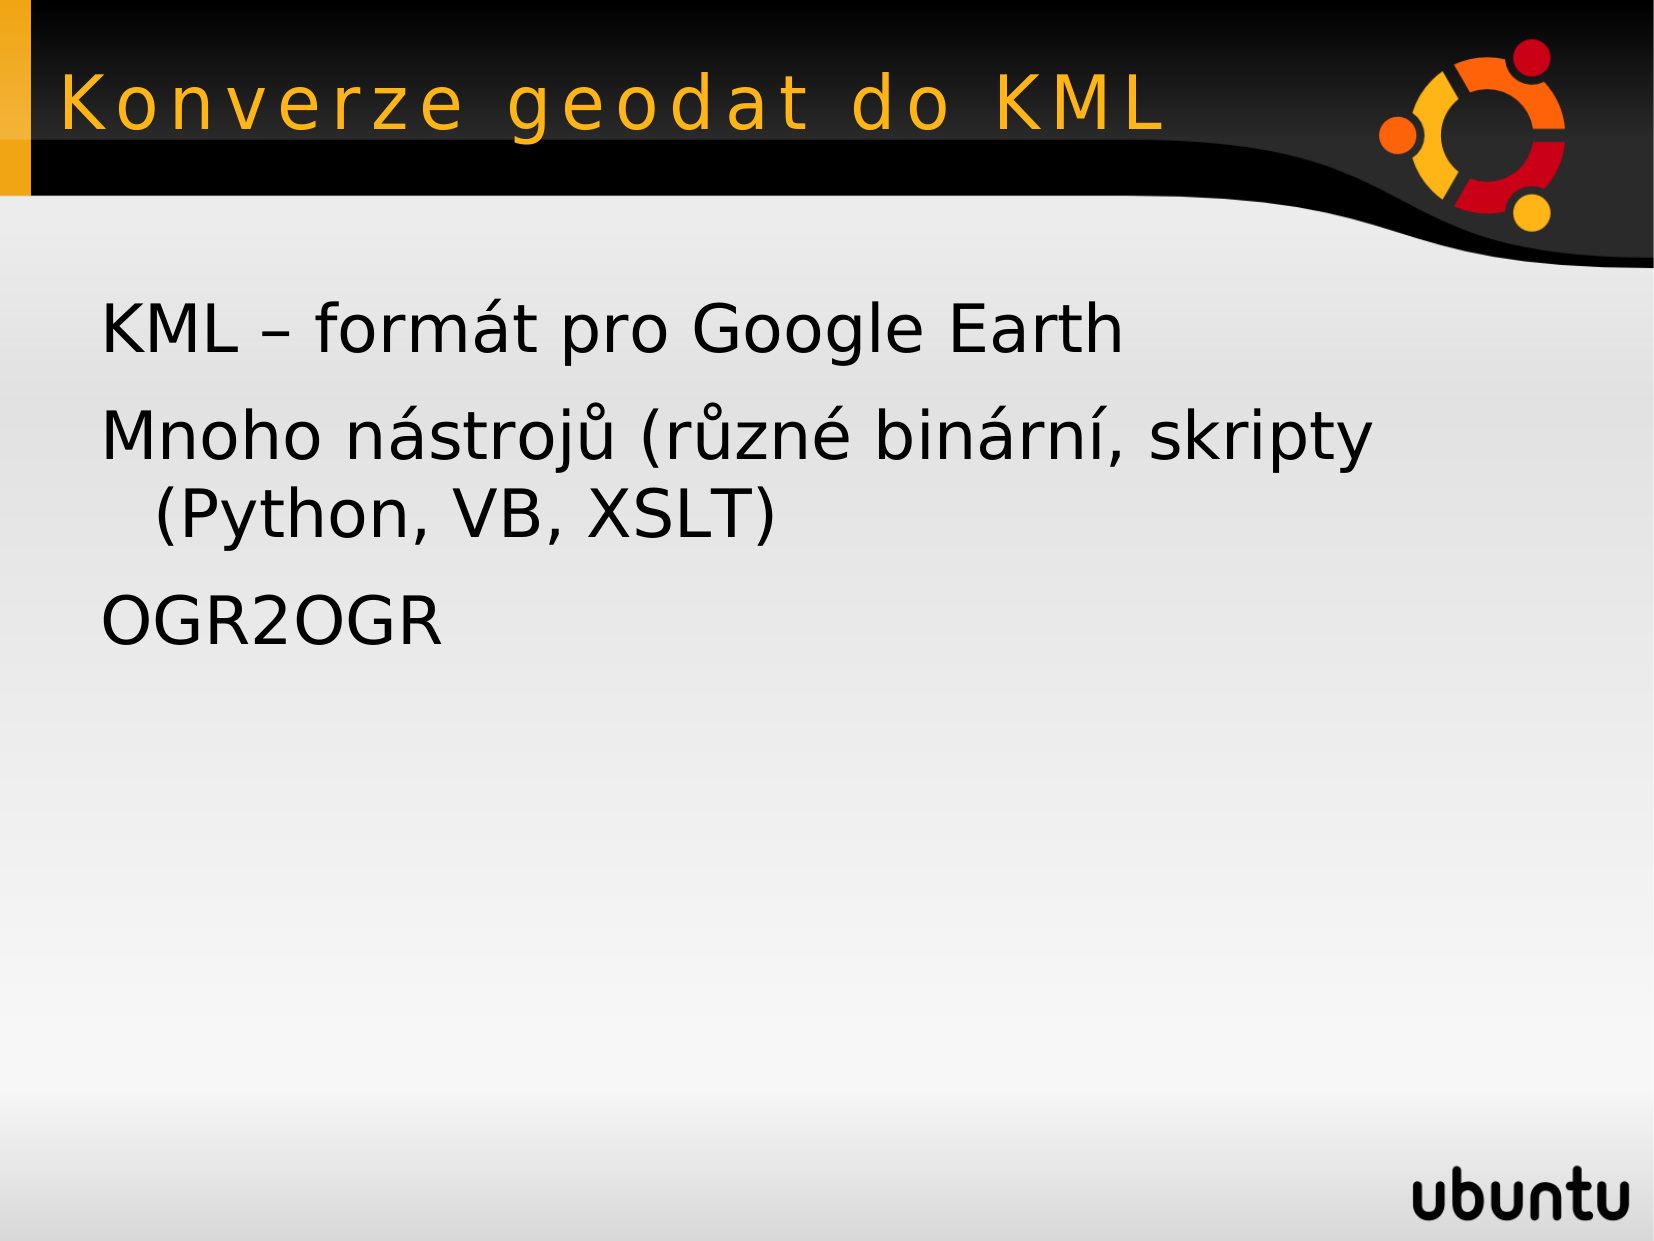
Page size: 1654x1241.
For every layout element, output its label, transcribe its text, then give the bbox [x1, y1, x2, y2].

picture [0, 0, 1654, 1241]
title Konverze geodat do KML [59, 29, 1270, 178]
list KML – formát pro Google Earth Mnoho nástrojů (různé binární, skripty (Python, VB, XSLT) OGR2OGR [82, 290, 1571, 1109]
